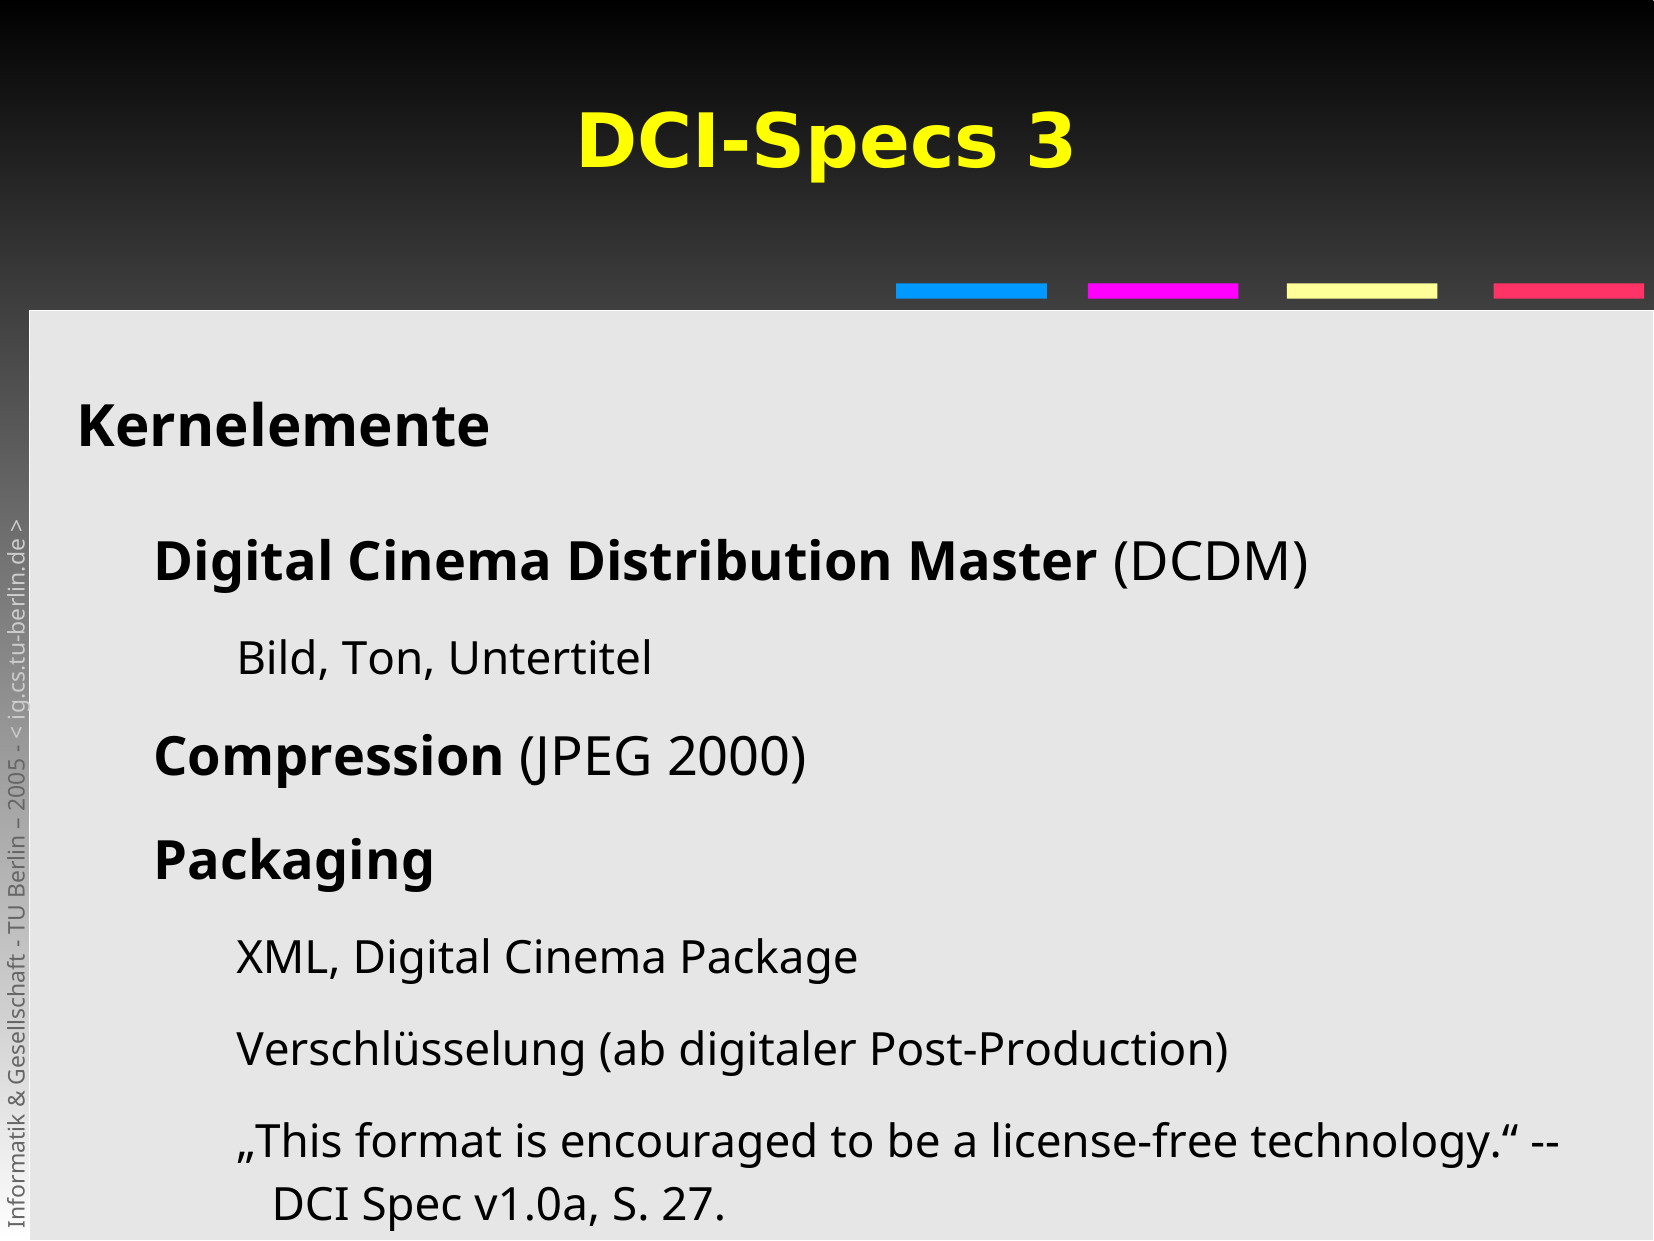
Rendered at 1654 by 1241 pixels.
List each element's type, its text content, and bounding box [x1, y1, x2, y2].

list Kernelemente Digital Cinema Distribution Master (DCDM) Bild, Ton, Untertitel Compression (JPEG 2000) Packaging XML, Digital Cinema Package Verschlüsselung (ab digitaler Post-Production) „This format is encouraged to be a license-free technology.“ --DCI Spec v1.0a, S. 27. [59, 383, 1595, 1182]
title DCI-Specs 3 [88, 37, 1565, 246]
